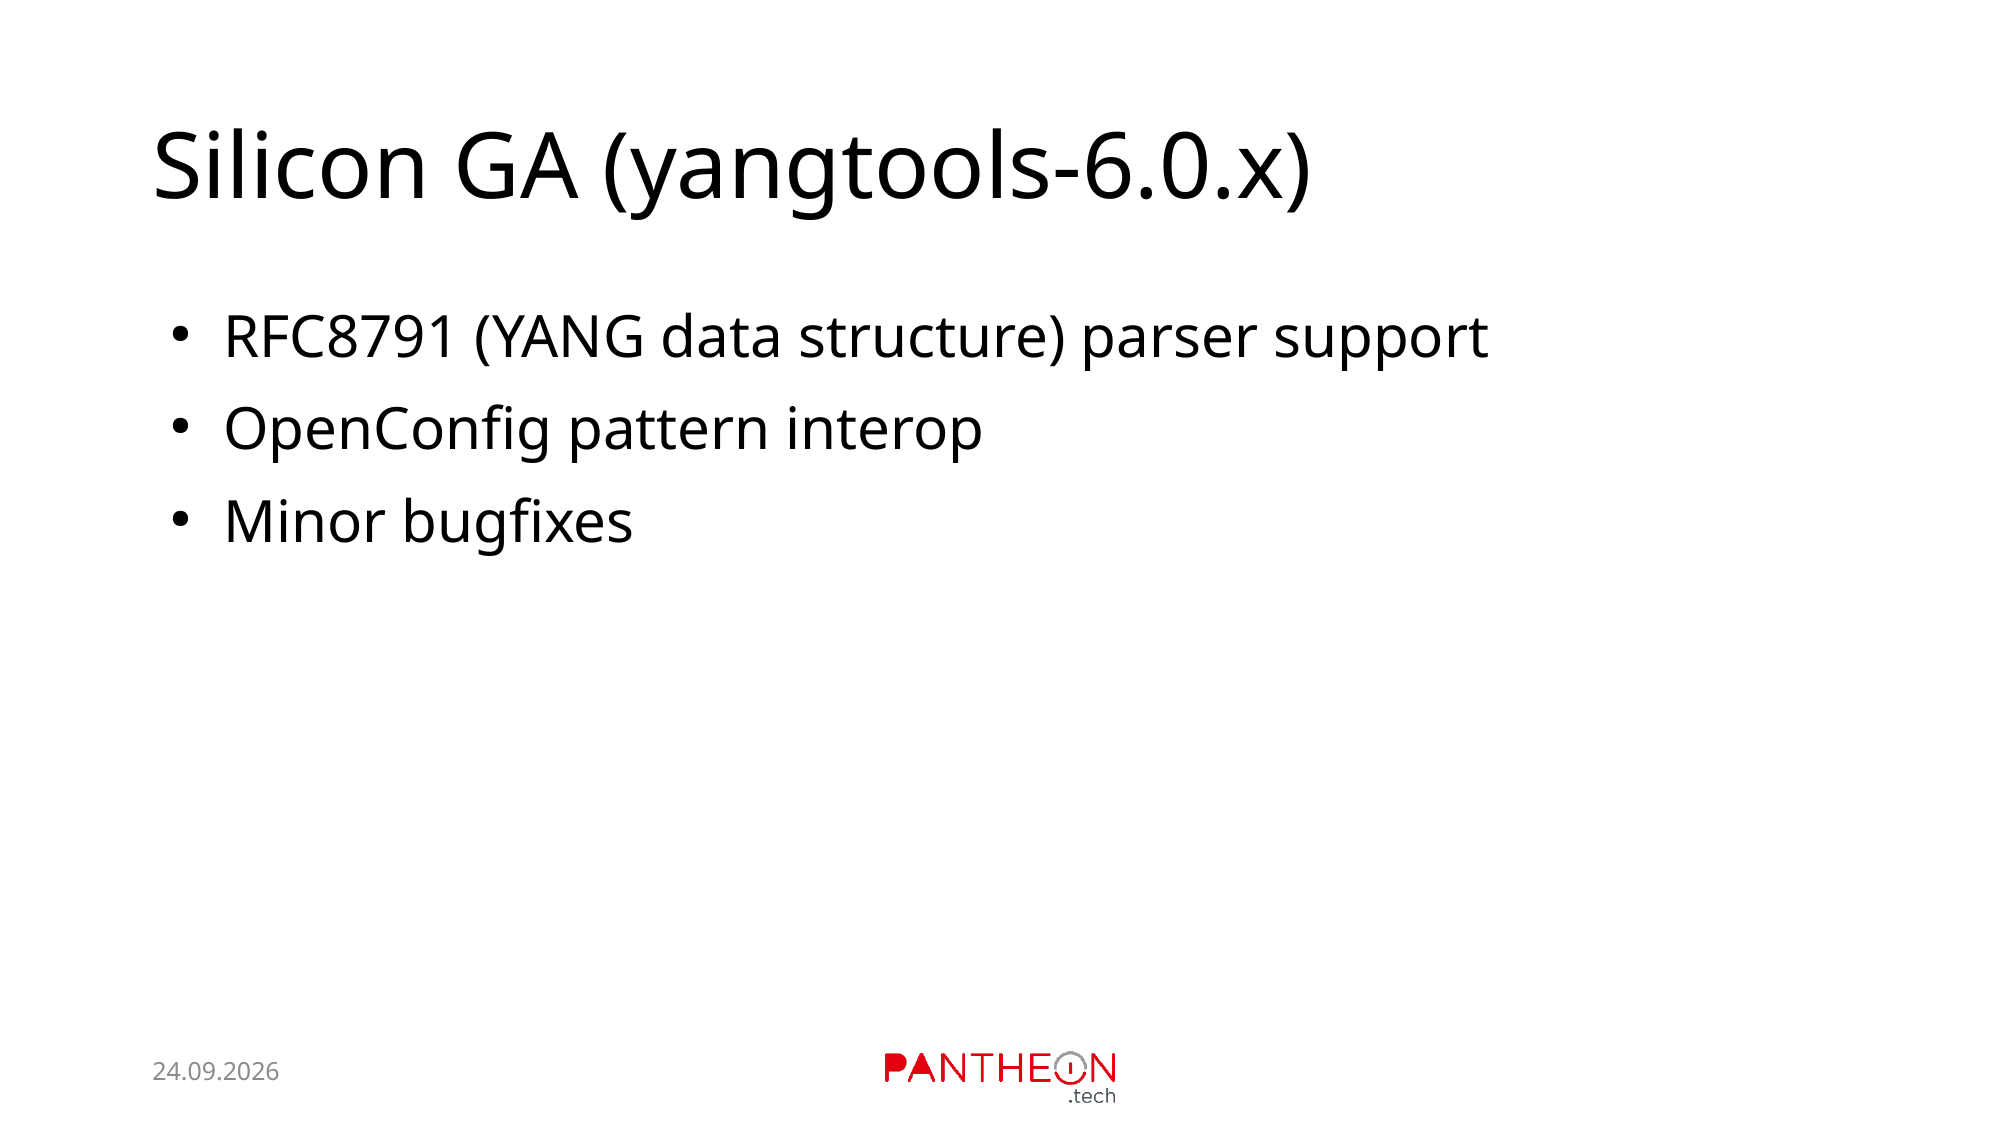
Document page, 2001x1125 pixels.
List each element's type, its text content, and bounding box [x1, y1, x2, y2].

slide_number 15.10.2020 [137, 1042, 588, 1103]
picture [885, 1051, 1115, 1103]
title Silicon GA (yangtools-6.0.x) [137, 59, 1863, 278]
list RFC8791 (YANG data structure) parser support OpenConfig pattern interop Minor bugfixes [137, 299, 1863, 1014]
